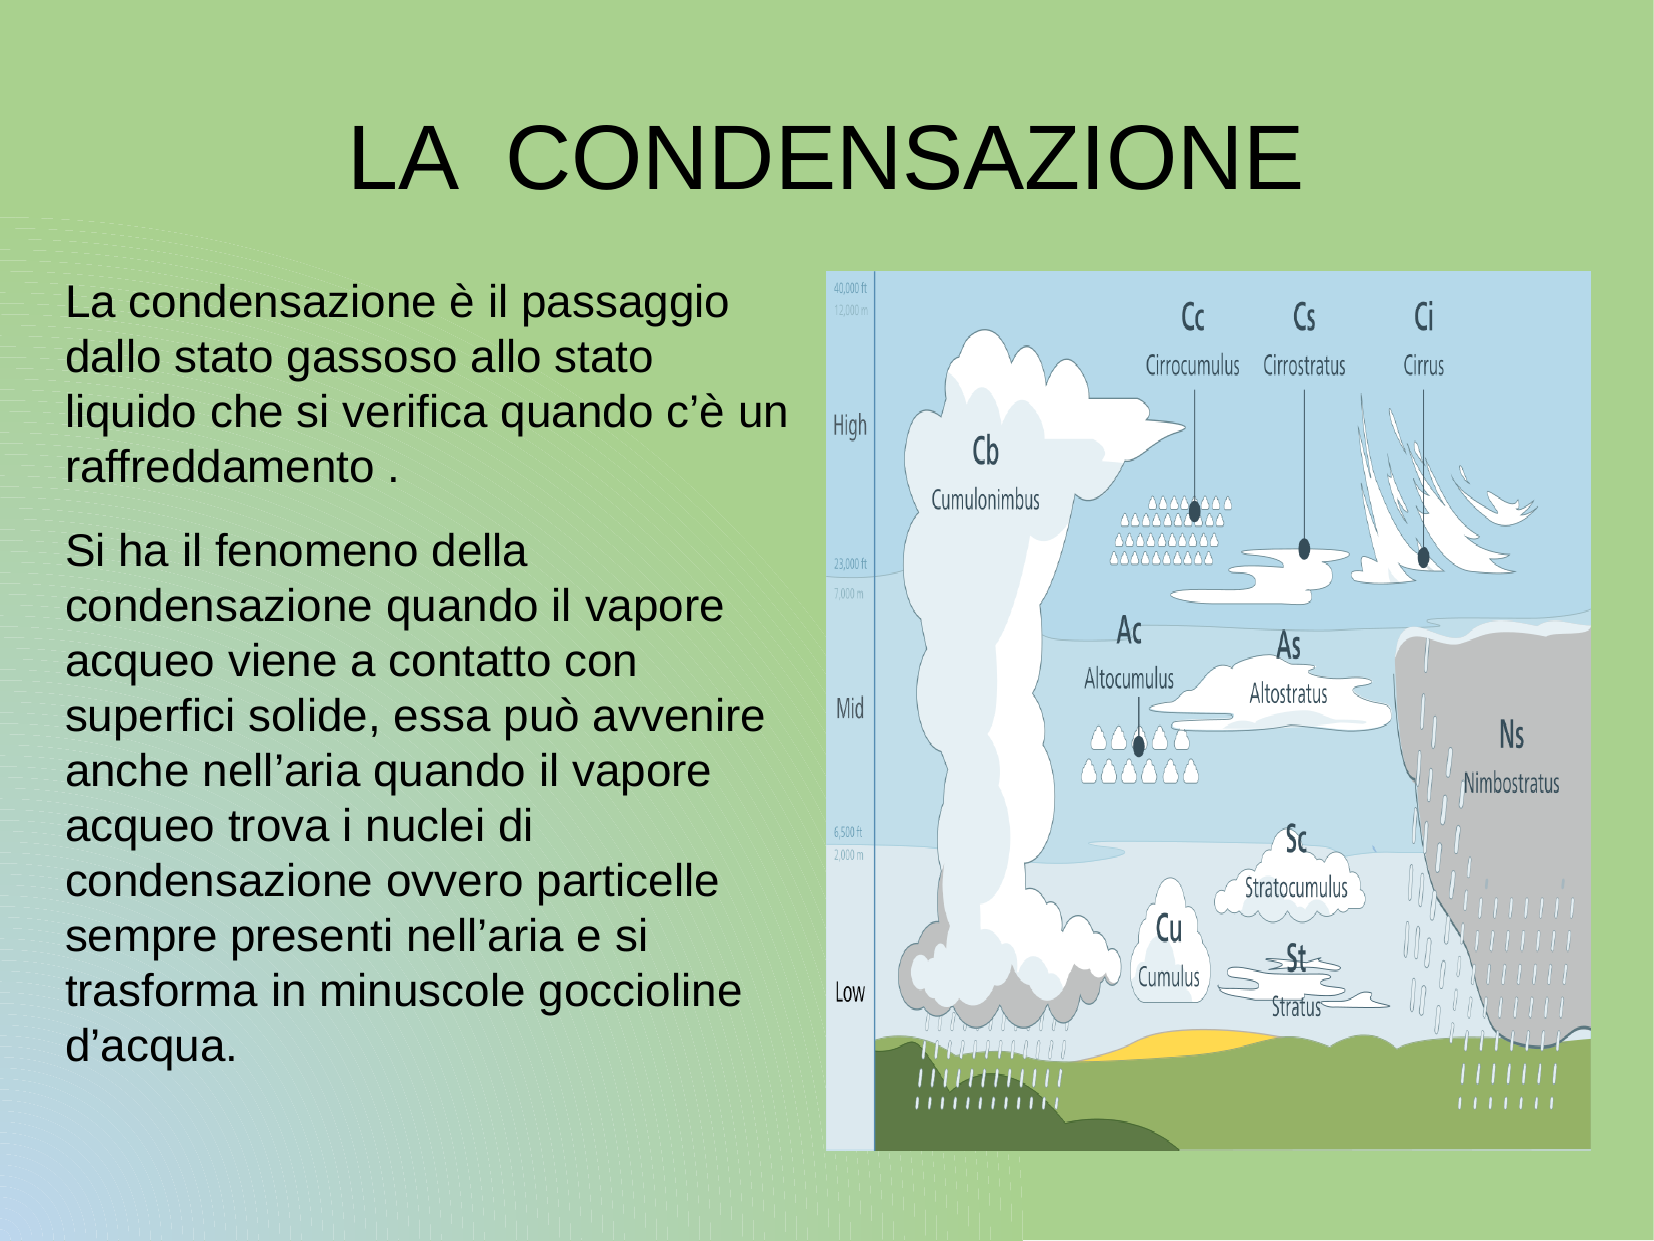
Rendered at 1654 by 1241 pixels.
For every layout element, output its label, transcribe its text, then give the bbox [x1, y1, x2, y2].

list La condensazione è il passaggio dallo stato gassoso allo stato liquido che si verifica quando c’è un raffreddamento . Si ha il fenomeno della condensazione quando il vapore acqueo viene a contatto con superfici solide, essa può avvenire anche nell’aria quando il vapore acqueo trova i nuclei di condensazione ovvero particelle sempre presenti nell’aria e si trasforma in minuscole goccioline d’acqua. [64, 271, 792, 1091]
title LA CONDENSAZIONE [82, 49, 1571, 257]
picture [826, 271, 1591, 1151]
